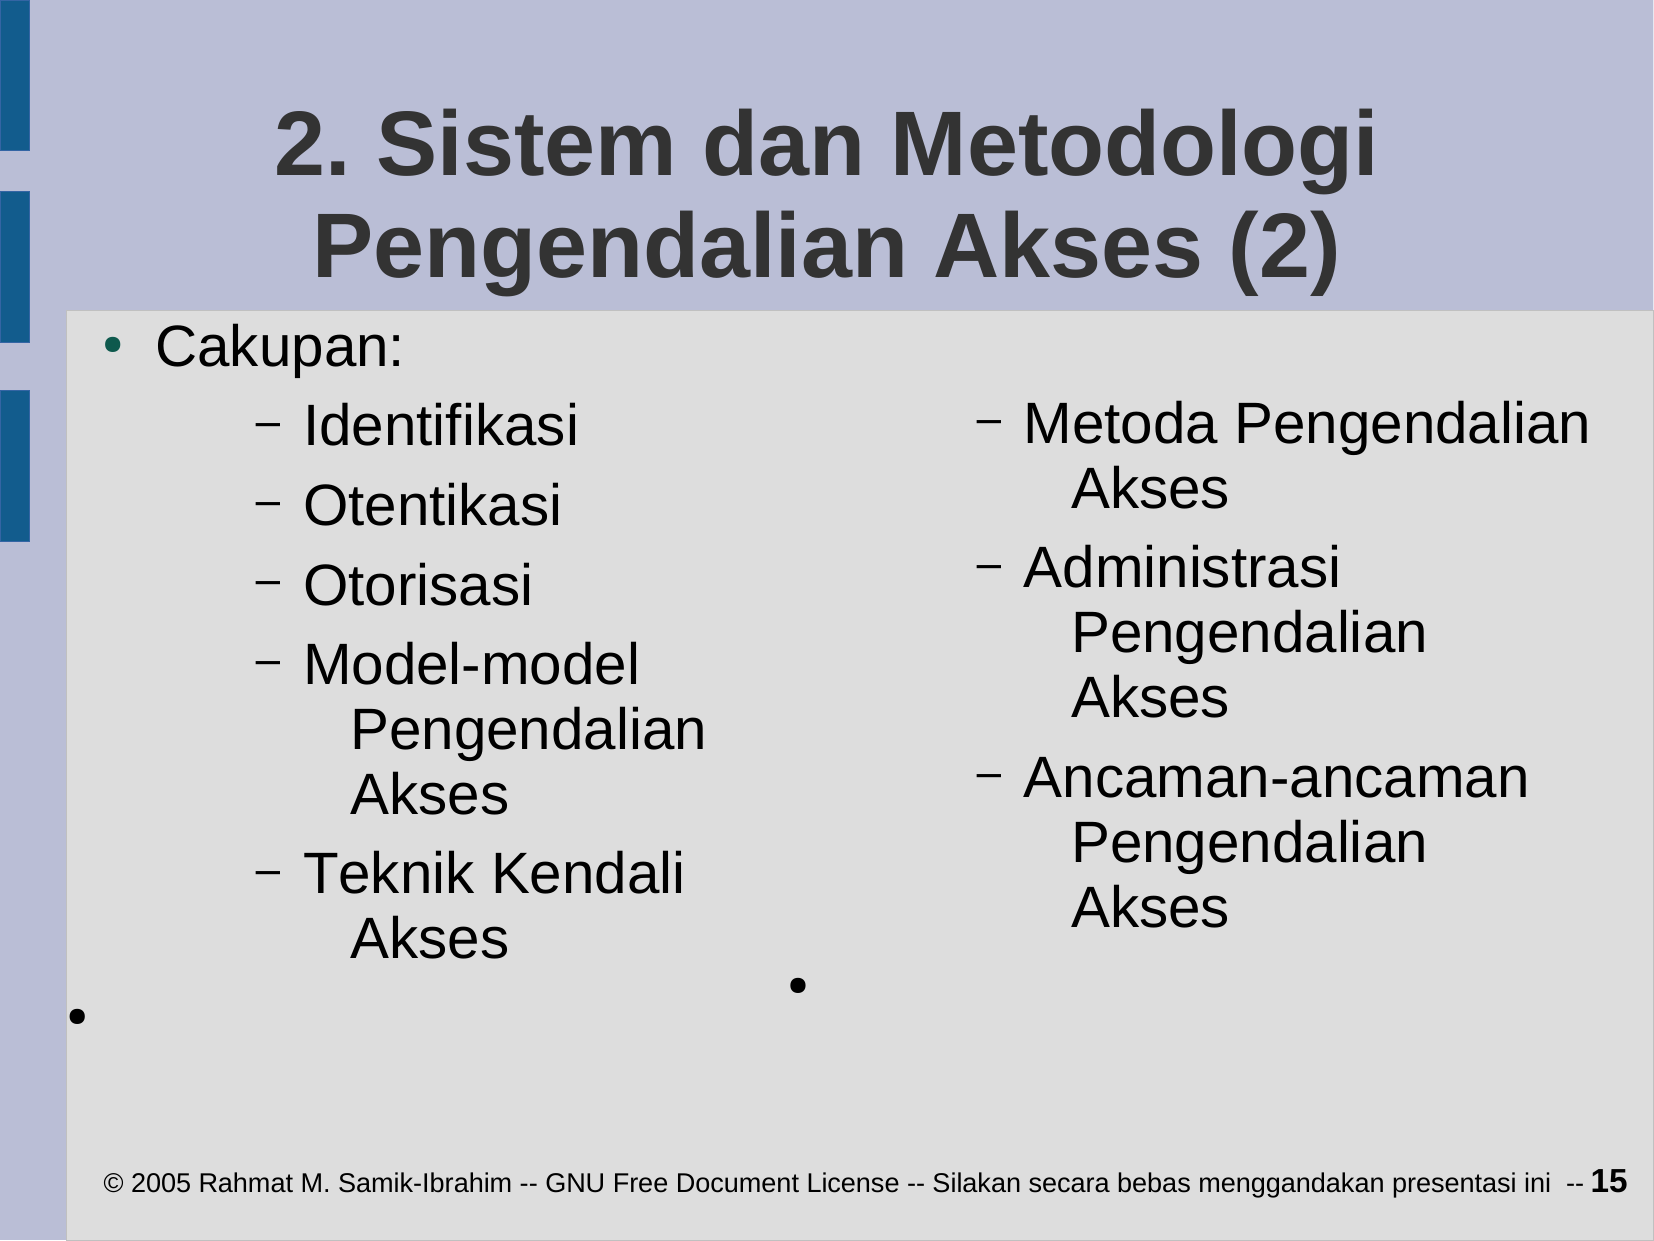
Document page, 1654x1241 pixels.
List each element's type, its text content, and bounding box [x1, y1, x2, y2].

list Metoda Pengendalian Akses Administrasi Pengendalian Akses Ancaman-ancaman Pengendalian Akses [787, 390, 1599, 906]
list Cakupan: Identifikasi Otentikasi Otorisasi Model-model Pengendalian Akses Teknik Kendali Akses [66, 313, 821, 1095]
title 2. Sistem dan Metodologi Pengendalian Akses (2) [121, 91, 1534, 299]
